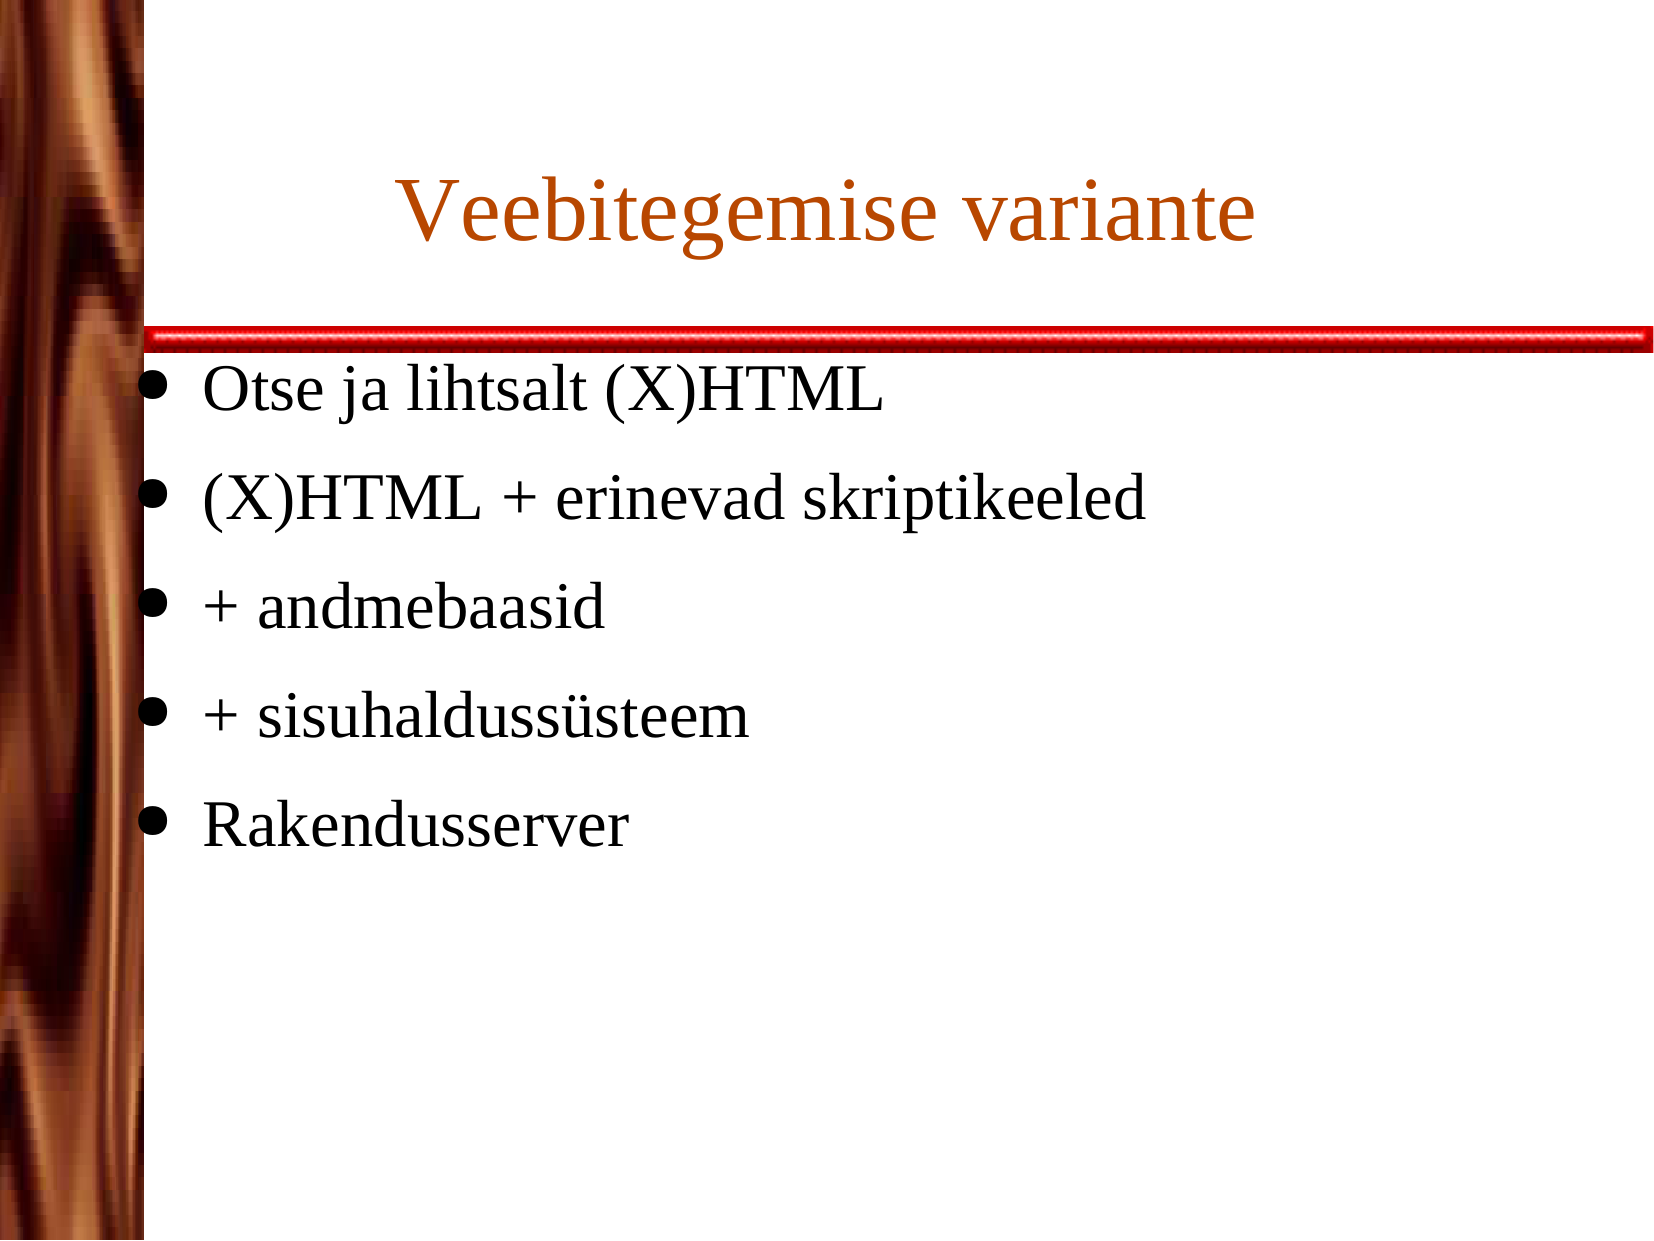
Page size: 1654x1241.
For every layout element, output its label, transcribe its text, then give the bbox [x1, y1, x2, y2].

title Veebitegemise variante [121, 98, 1533, 314]
picture [0, 0, 1654, 1240]
list Otse ja lihtsalt (X)HTML (X)HTML + erinevad skriptikeeled + andmebaasid + sisuhaldussüsteem Rakendusserver [121, 344, 1533, 1125]
